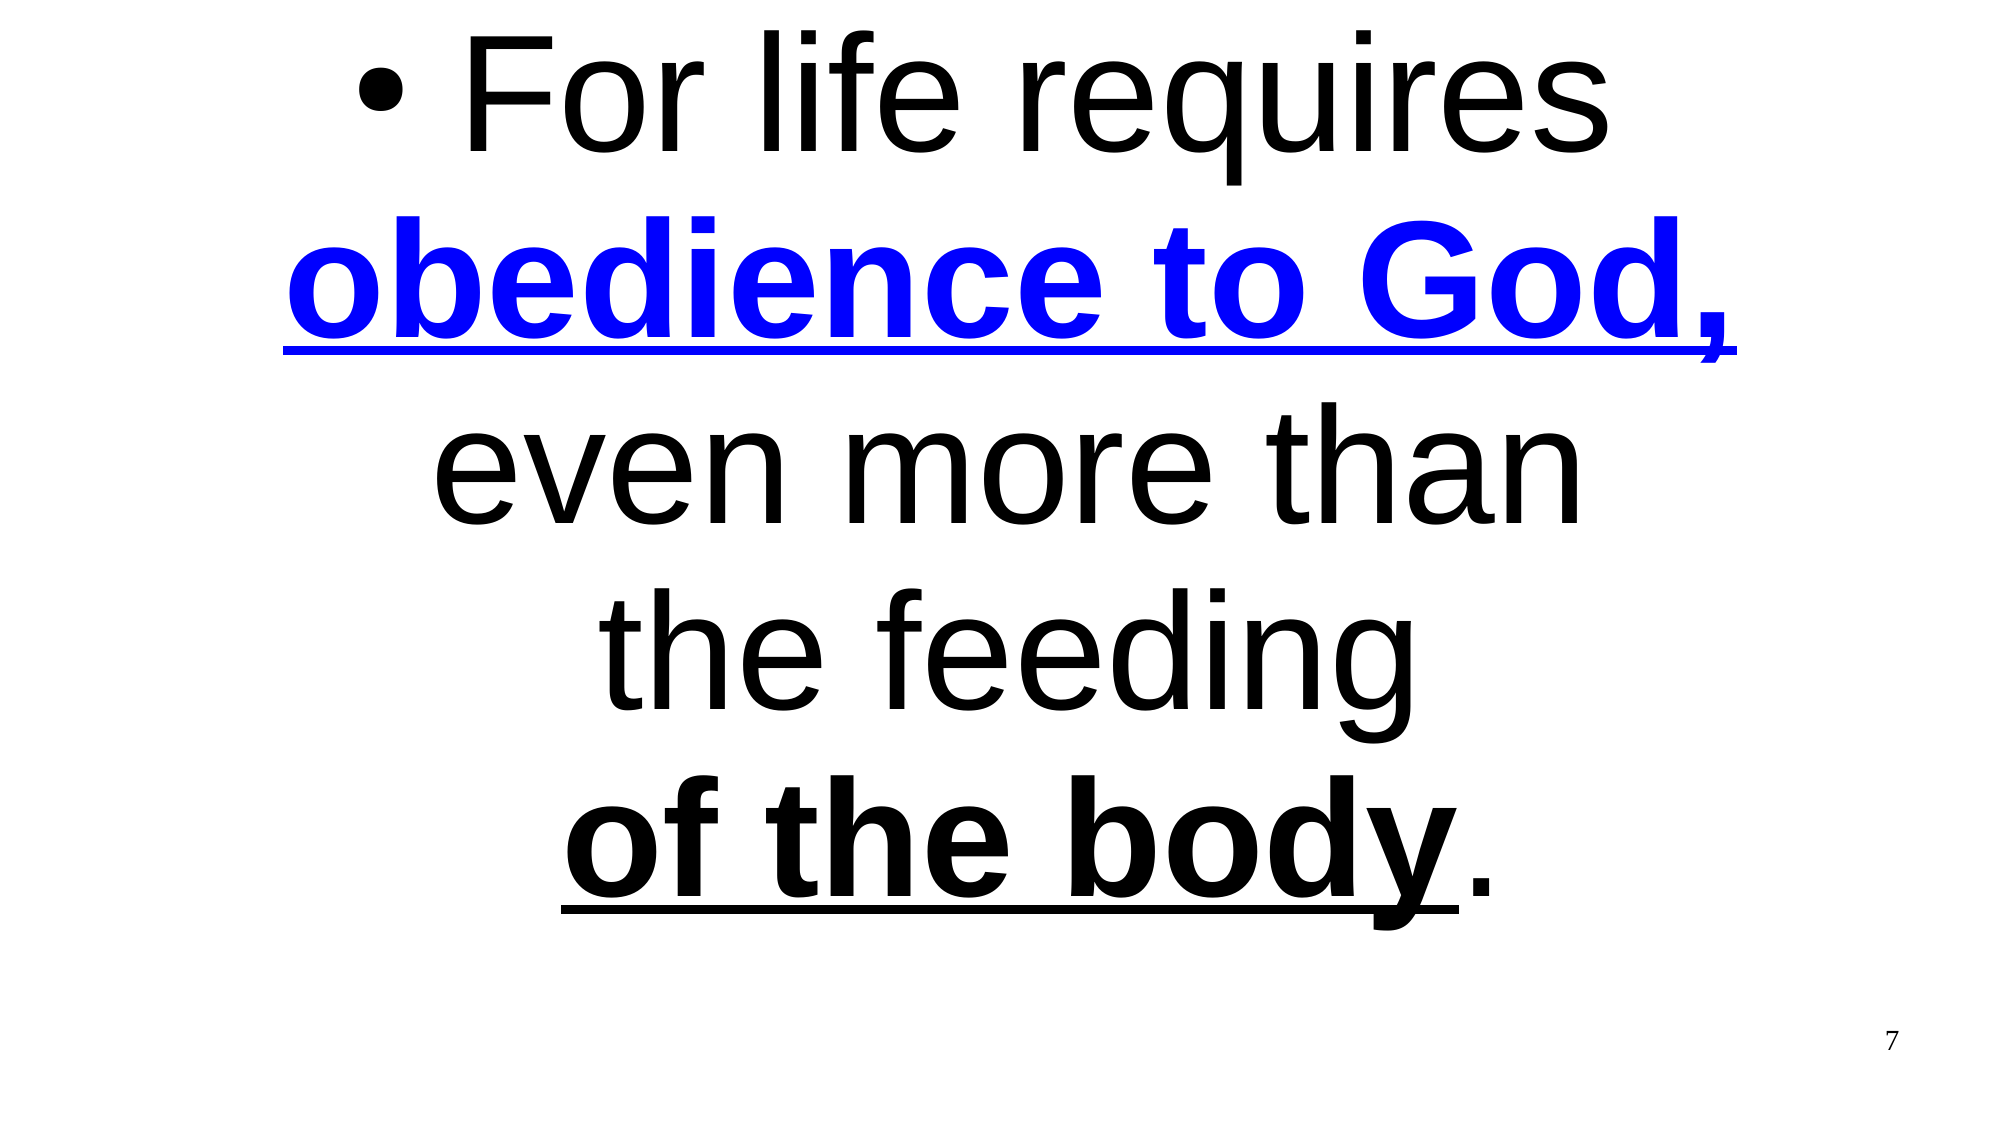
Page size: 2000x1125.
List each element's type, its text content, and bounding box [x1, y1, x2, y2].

list For life requires obedience to God, even more than the feeding of the body. [0, 0, 1996, 1123]
